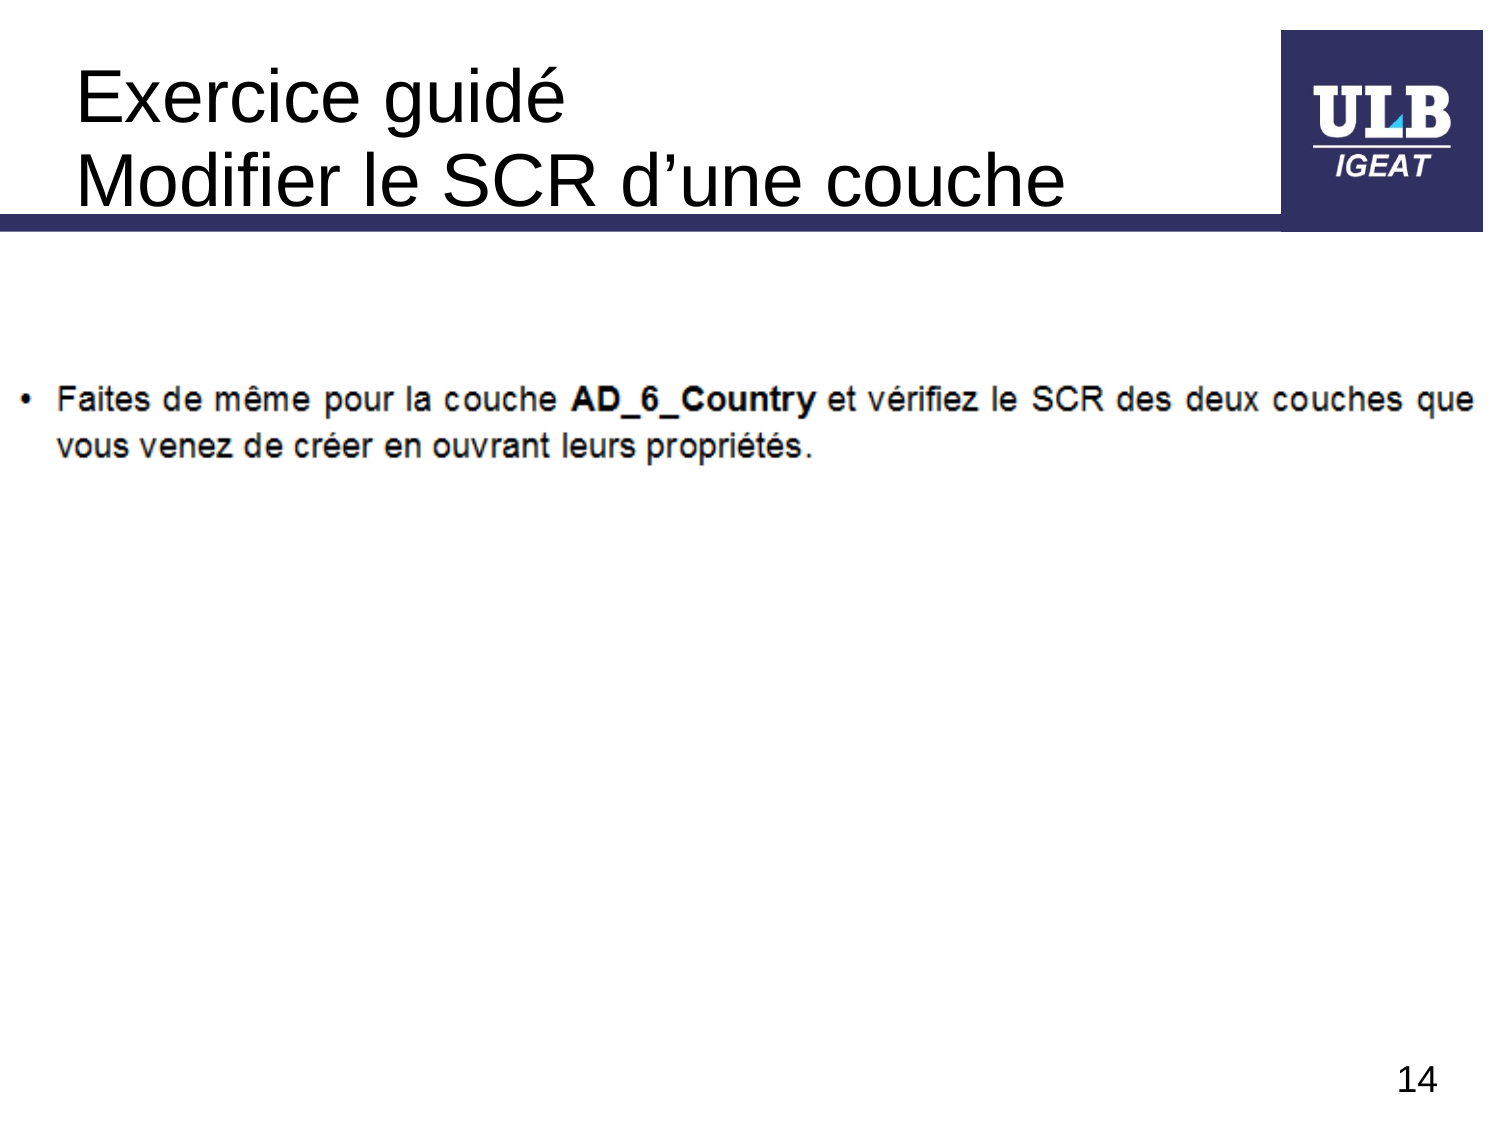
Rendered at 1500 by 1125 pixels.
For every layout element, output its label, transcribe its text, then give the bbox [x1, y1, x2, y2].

picture [1281, 30, 1483, 232]
title Exercice guidé Modifier le SCR d’une couche [75, 44, 1425, 233]
picture [3, 361, 1500, 497]
